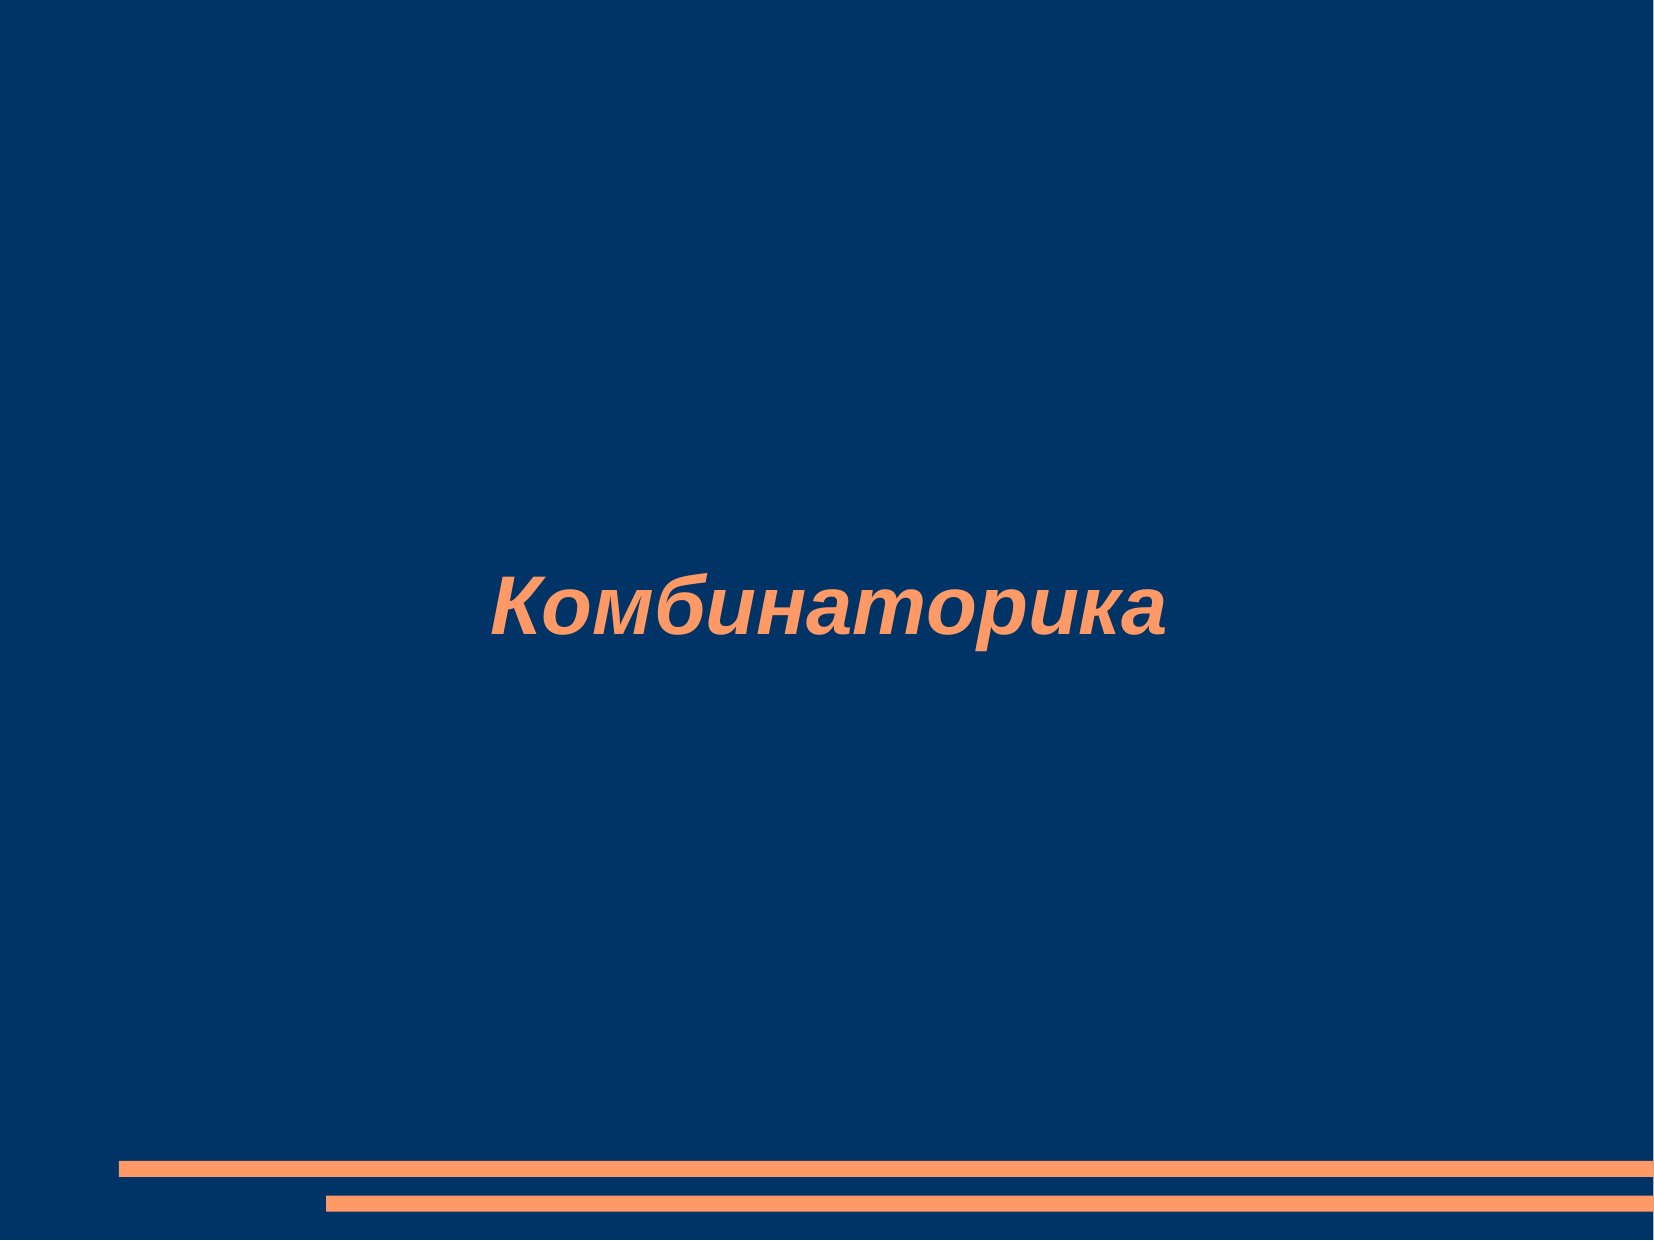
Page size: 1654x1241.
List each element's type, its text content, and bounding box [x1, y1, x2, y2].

title Комбинаторика [123, 501, 1536, 710]
